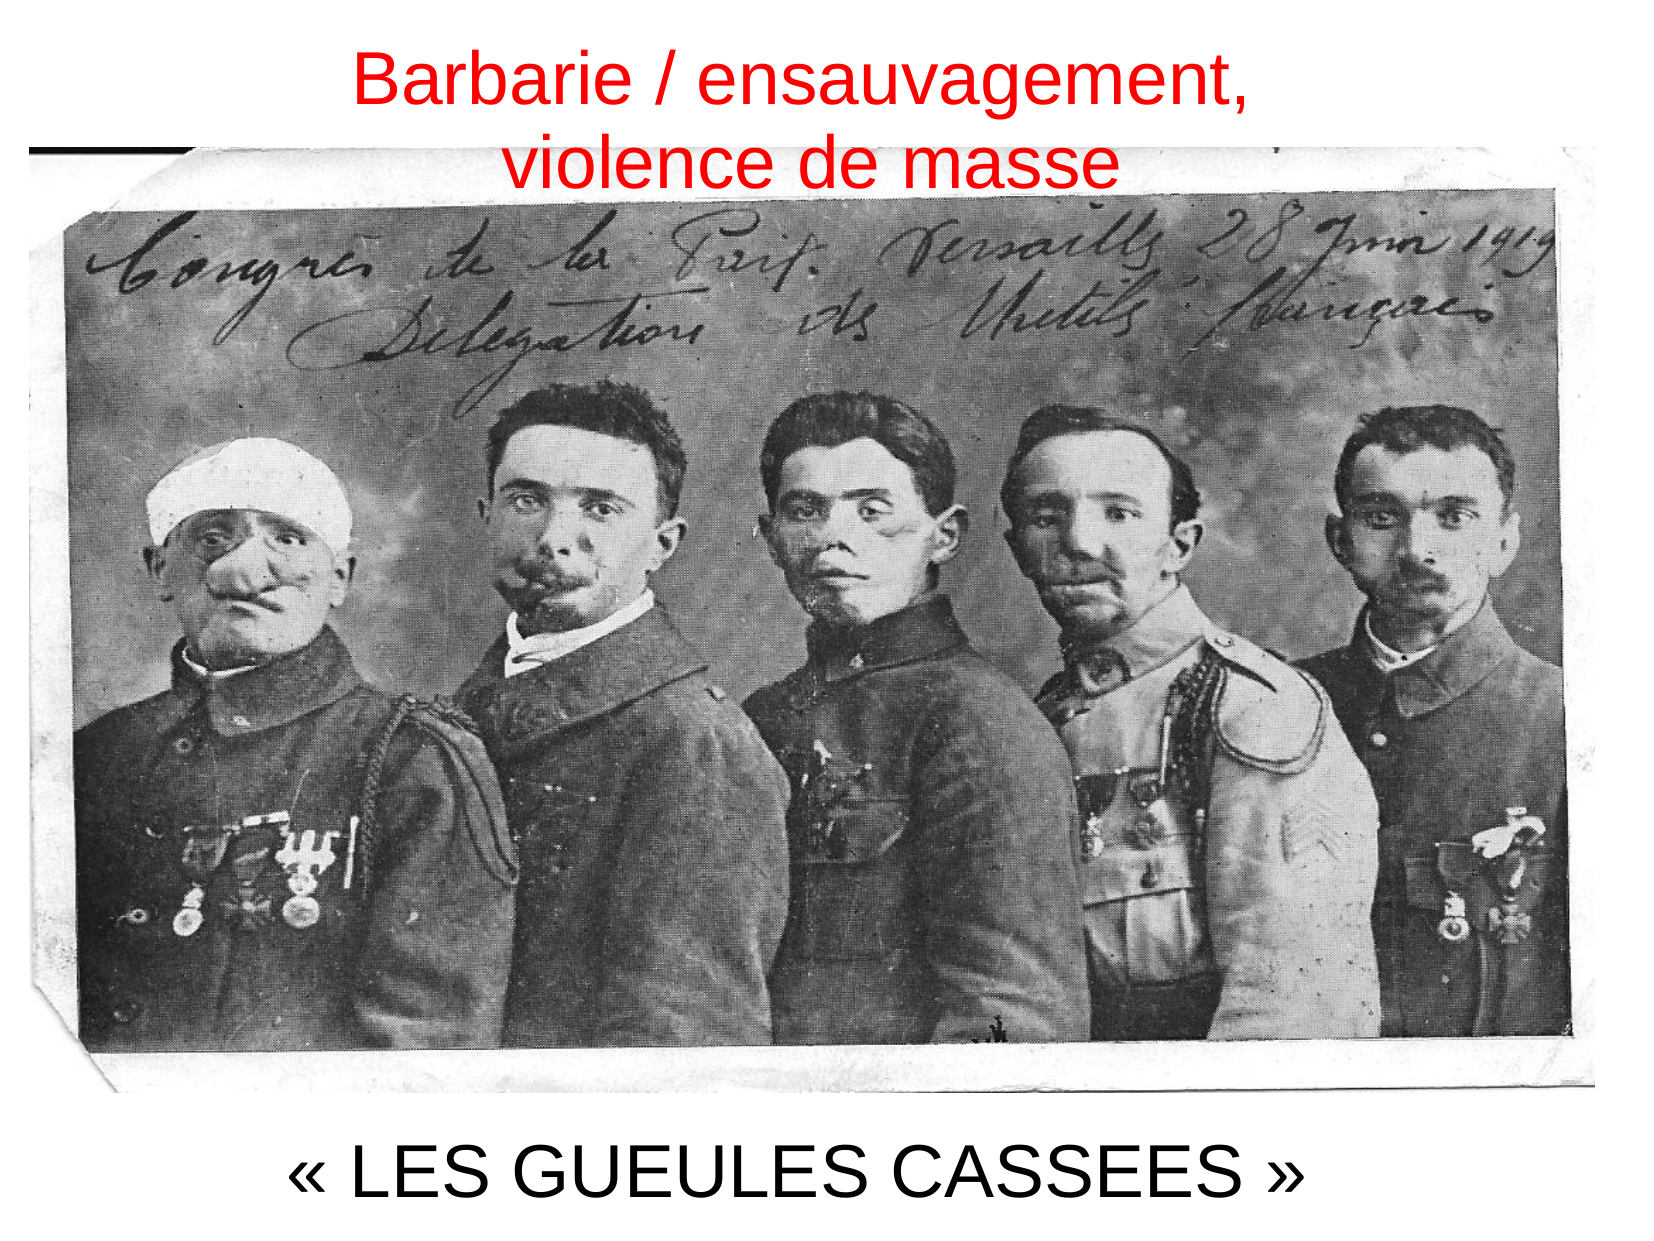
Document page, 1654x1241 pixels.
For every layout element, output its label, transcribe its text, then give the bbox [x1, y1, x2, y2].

picture [29, 147, 1595, 1093]
text_box « LES GUEULES CASSEES » [265, 1122, 1329, 1221]
text_box Barbarie / ensauvagement, violence de masse [118, 29, 1506, 213]
